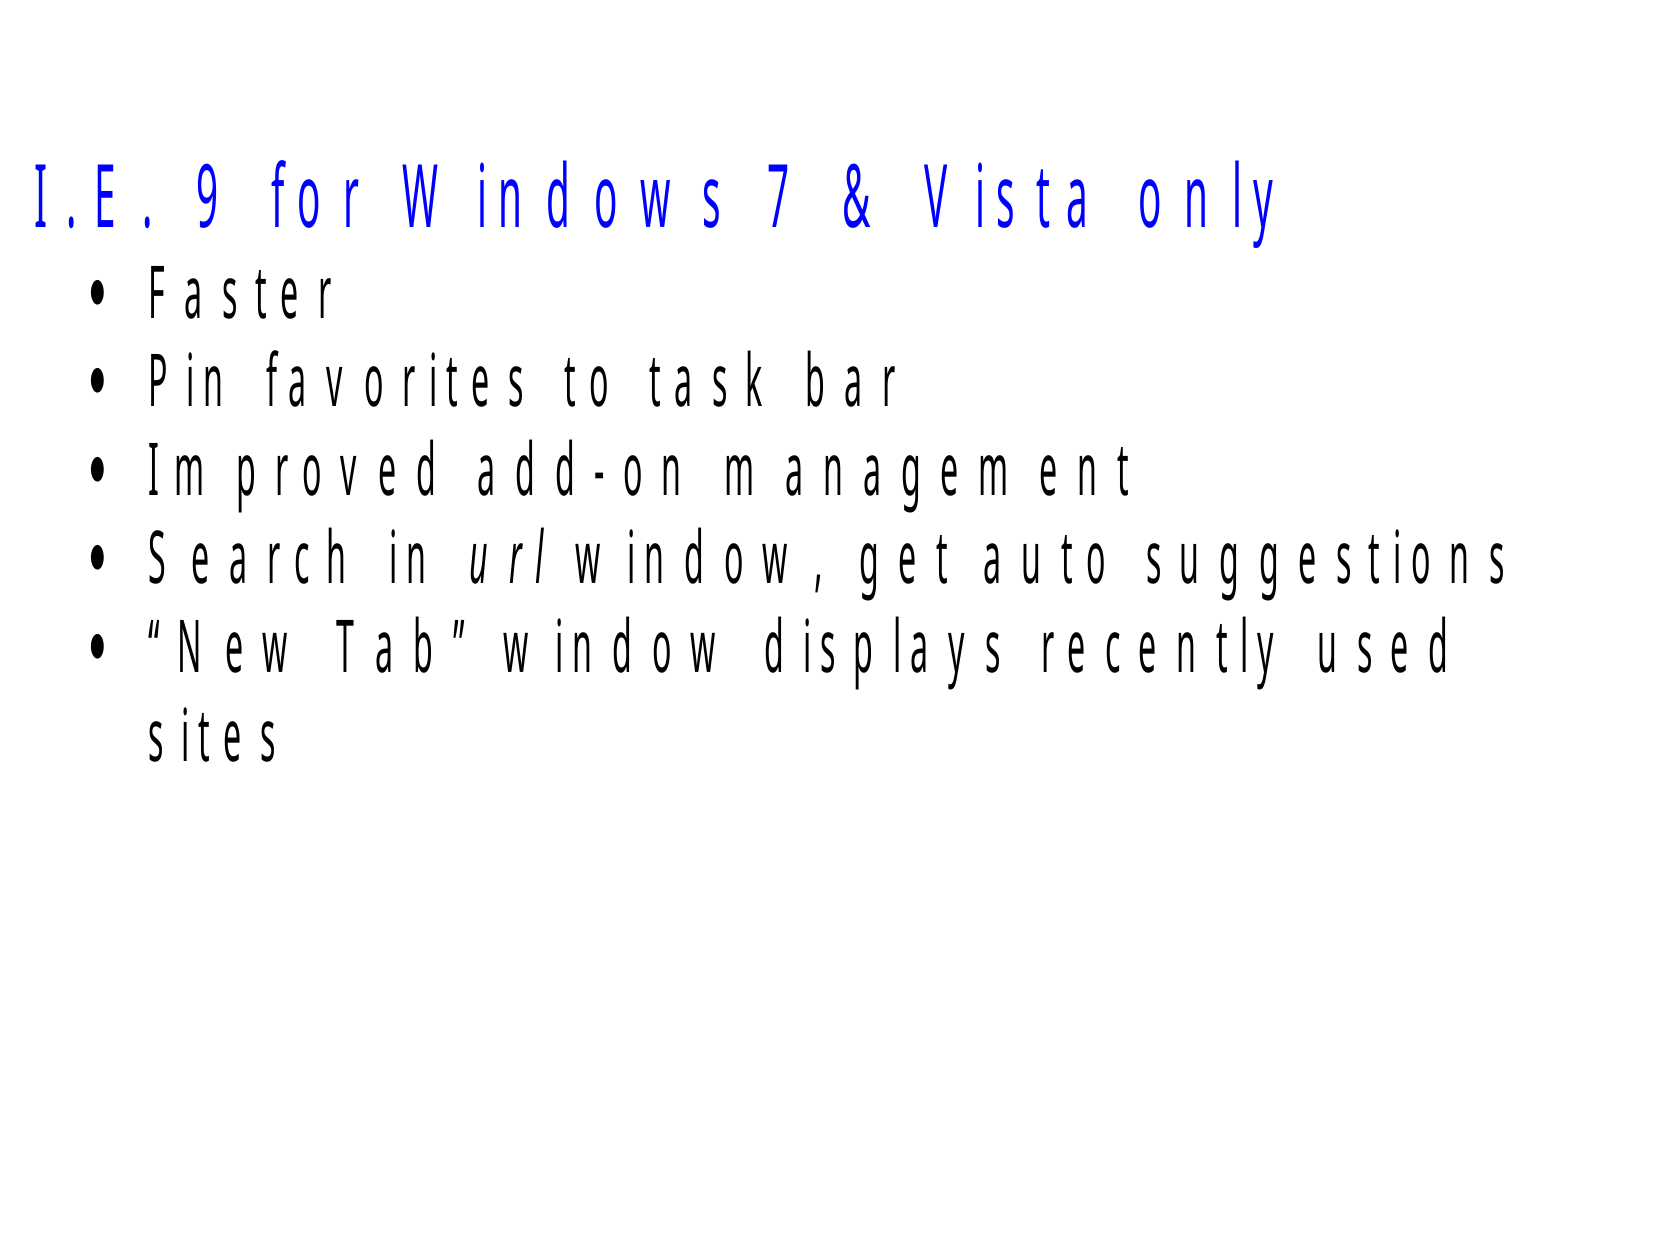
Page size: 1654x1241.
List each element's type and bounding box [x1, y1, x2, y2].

picture [34, 138, 1573, 777]
